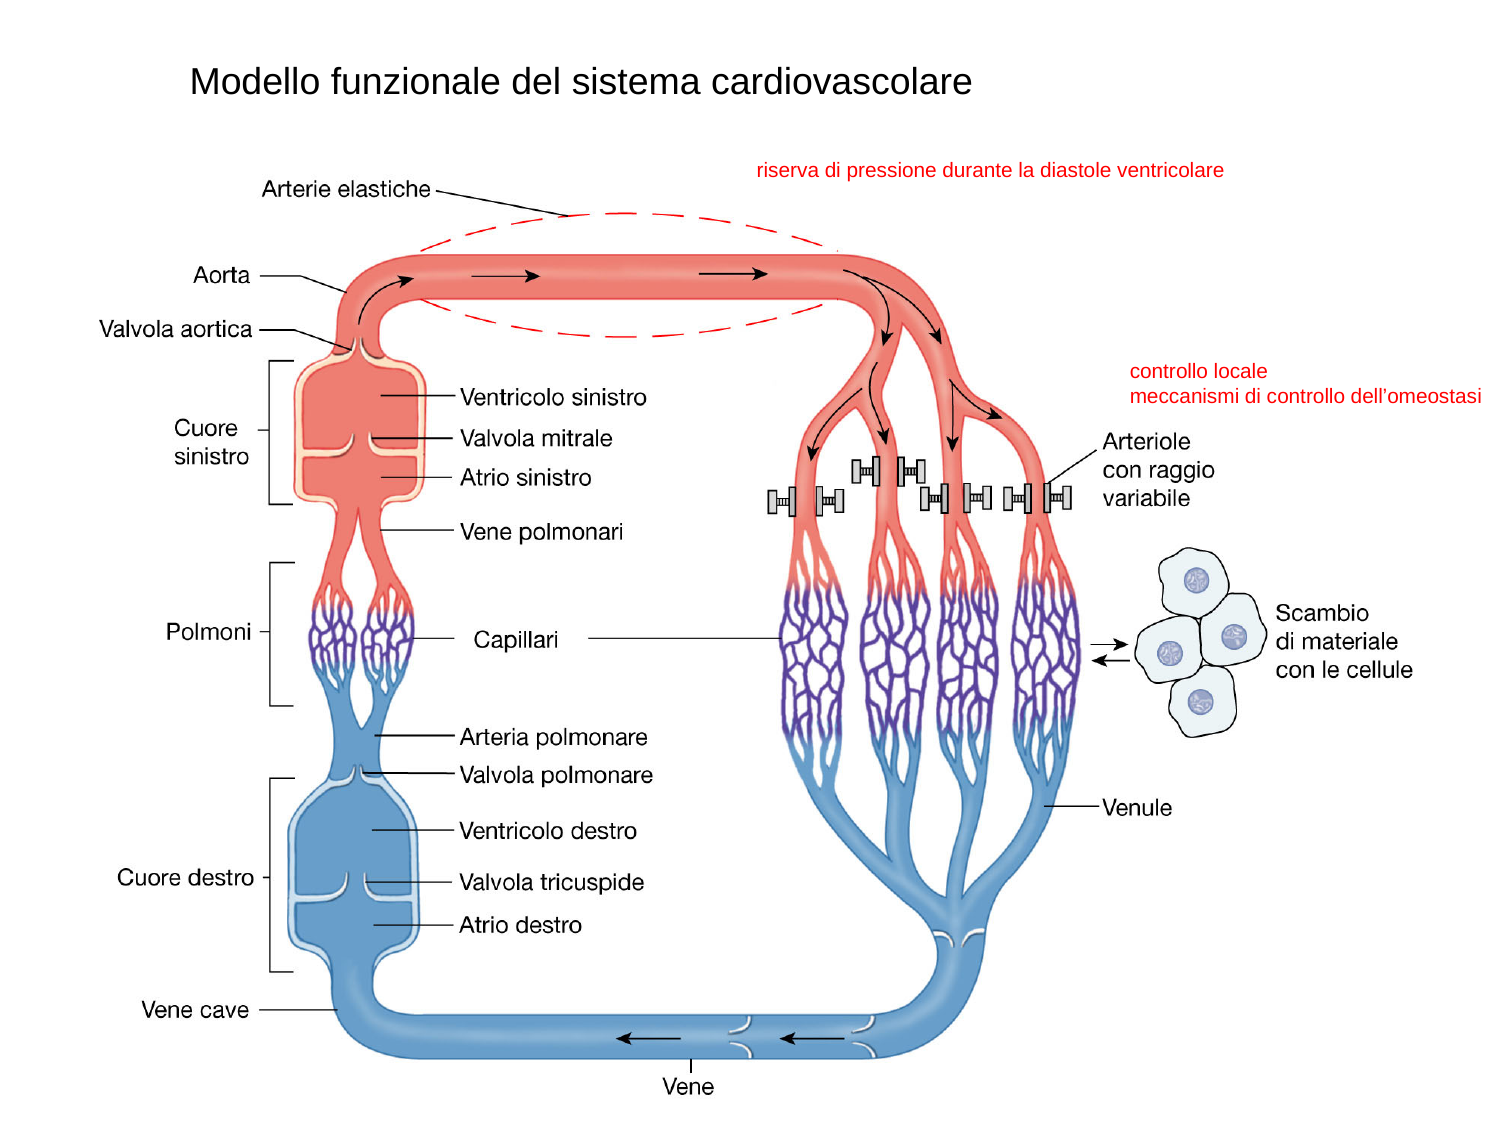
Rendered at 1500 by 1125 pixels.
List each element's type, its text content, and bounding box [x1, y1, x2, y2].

text_box riserva di pressione durante la diastole ventricolare [741, 149, 1240, 189]
text_box controllo locale meccanismi di controllo dell’omeostasi [1115, 349, 1497, 415]
picture [99, 174, 1413, 1099]
text_box Modello funzionale del sistema cardiovascolare [174, 49, 1288, 110]
